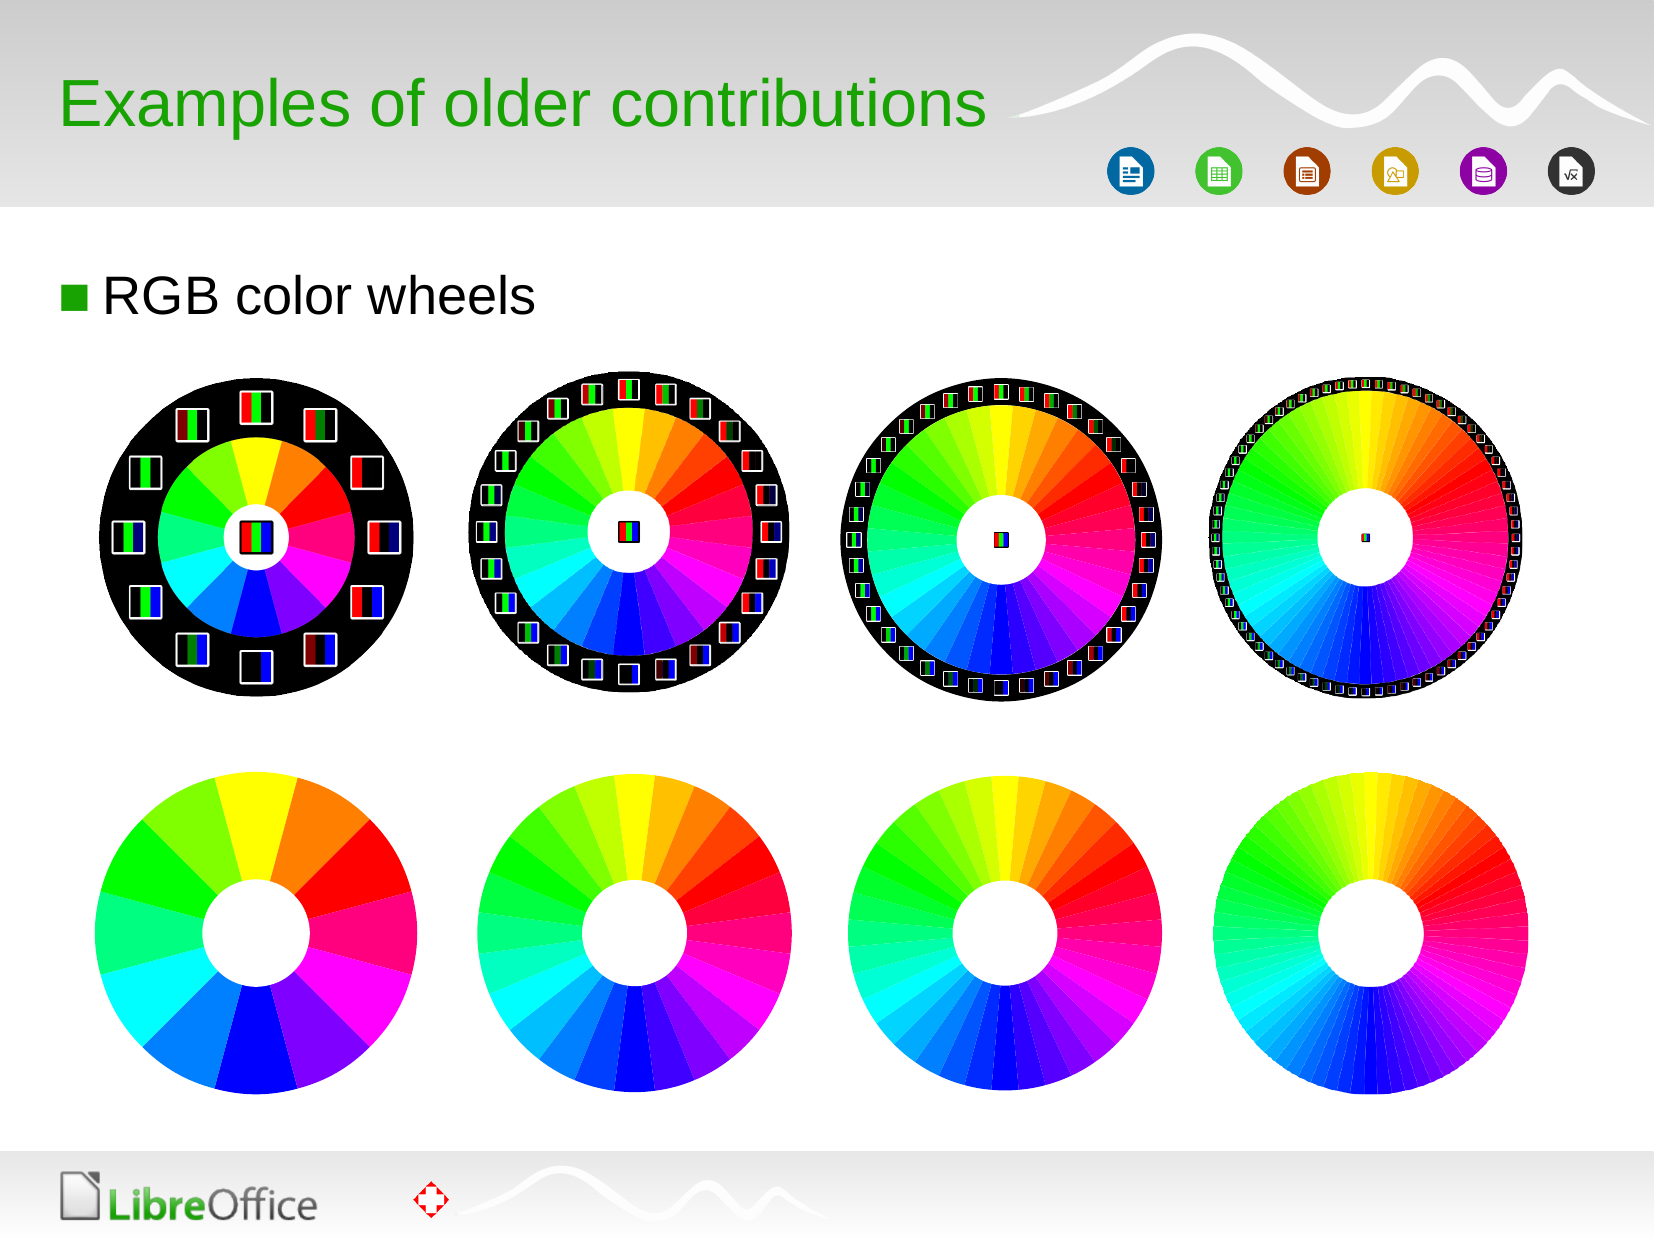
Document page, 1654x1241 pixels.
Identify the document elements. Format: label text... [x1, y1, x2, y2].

picture [1207, 375, 1523, 699]
picture [467, 370, 790, 693]
picture [1034, 29, 1654, 131]
picture [41, 1152, 337, 1240]
picture [476, 773, 793, 1093]
list RGB color wheels [59, 265, 1595, 985]
title Examples of older contributions [59, 29, 1034, 178]
picture [413, 1163, 833, 1223]
picture [840, 377, 1163, 702]
picture [94, 771, 418, 1095]
picture [1212, 771, 1529, 1095]
picture [1107, 147, 1595, 195]
picture [98, 377, 414, 697]
picture [847, 775, 1163, 1092]
